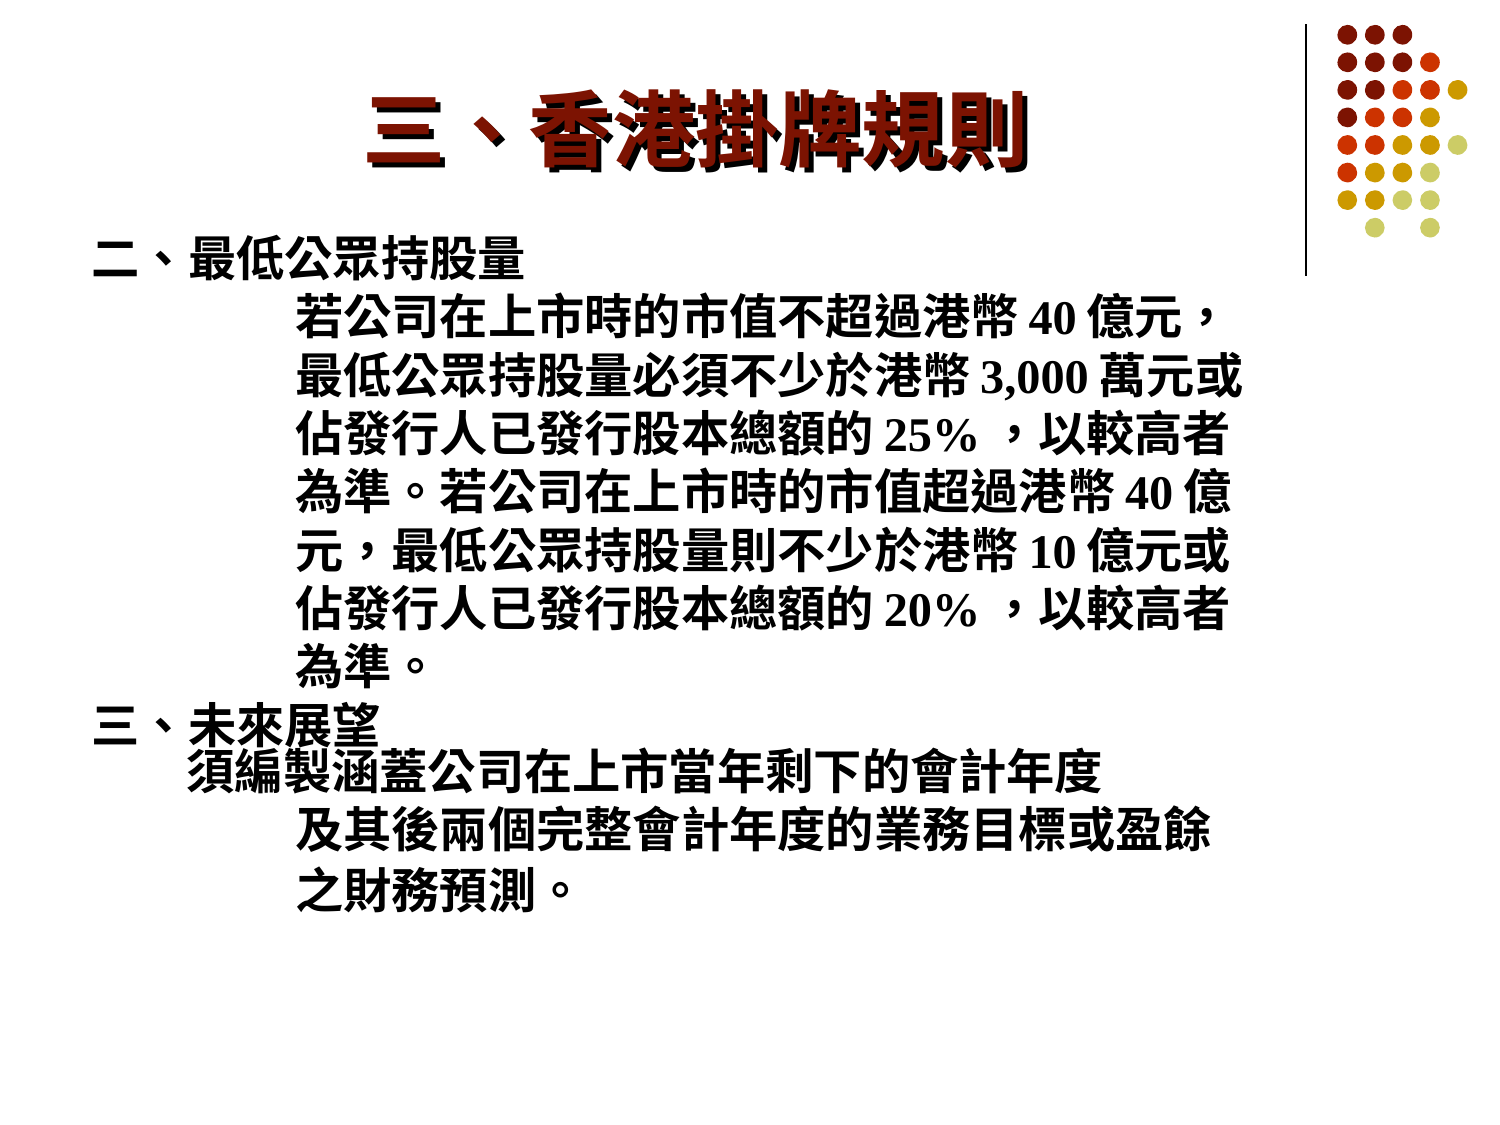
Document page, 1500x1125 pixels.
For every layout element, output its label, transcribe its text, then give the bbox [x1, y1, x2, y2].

list 二、最低公眾持股量 若公司在上市時的市值不超過港幣40億元， 最低公眾持股量必須不少於港幣3,000萬元或 佔發行人已發行股本總額的25%，以較高者 為準。若公司在上市時的市值超過港幣40億 元，最低公眾持股量則不少於港幣10億元或 佔發行人已發行股本總額的20%，以較高者 為準。 三、未來展望 須編製涵蓋公司在上市當年剩下的會計年度 及其後兩個完整會計年度的業務目標或盈餘 之財務預測。 [76, 231, 1365, 972]
title 三、香港掛牌規則 [76, 42, 1315, 185]
